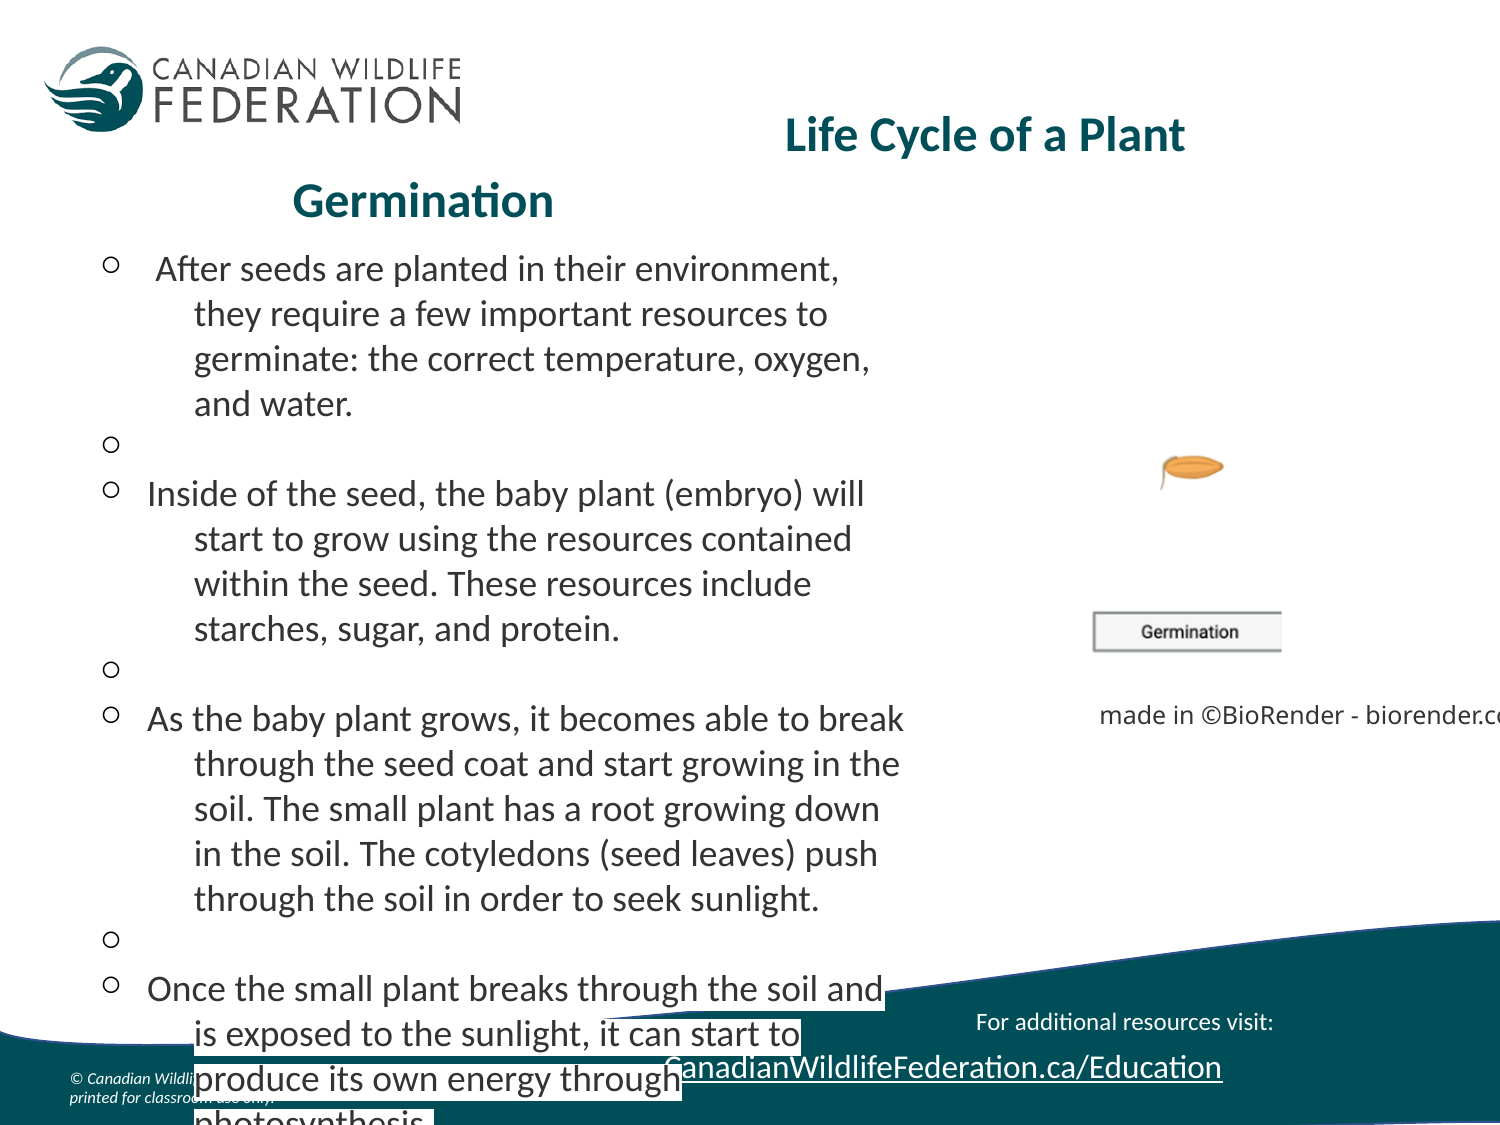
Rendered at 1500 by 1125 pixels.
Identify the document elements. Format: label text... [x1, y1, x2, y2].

text_box CanadianWildlifeFederation.ca/Education [682, 1037, 1438, 1094]
text_box Germination [53, 159, 794, 236]
text_box © Canadian Wildlife Federation. All rights reserved. Content may be printed for classroom use only. [54, 1070, 562, 1116]
text_box Life Cycle of a Plant [615, 93, 1356, 170]
picture [1084, 373, 1282, 663]
text_box After seeds are planted in their environment, they require a few important resources to germinate: the correct temperature, oxygen, and water. Inside of the seed, the baby plant (embryo) will start to grow using the resources contained within the seed. These resources include starches, sugar, and protein. As the baby plant grows, it becomes able to break through the seed coat and start growing in the soil. The small plant has a root growing down in the soil. The cotyledons (seed leaves) push through the soil in order to seek sunlight. Once the small plant breaks through the soil and is exposed to the sunlight, it can start to produce its own energy through photosynthesis. [0, 236, 924, 1070]
picture [44, 46, 460, 132]
text_box [0, 1070, 194, 1125]
text_box made in ©BioRender - biorender.com [1084, 691, 1500, 738]
text_box [434, 921, 1500, 1125]
text_box For additional resources visit: [961, 998, 1438, 1044]
